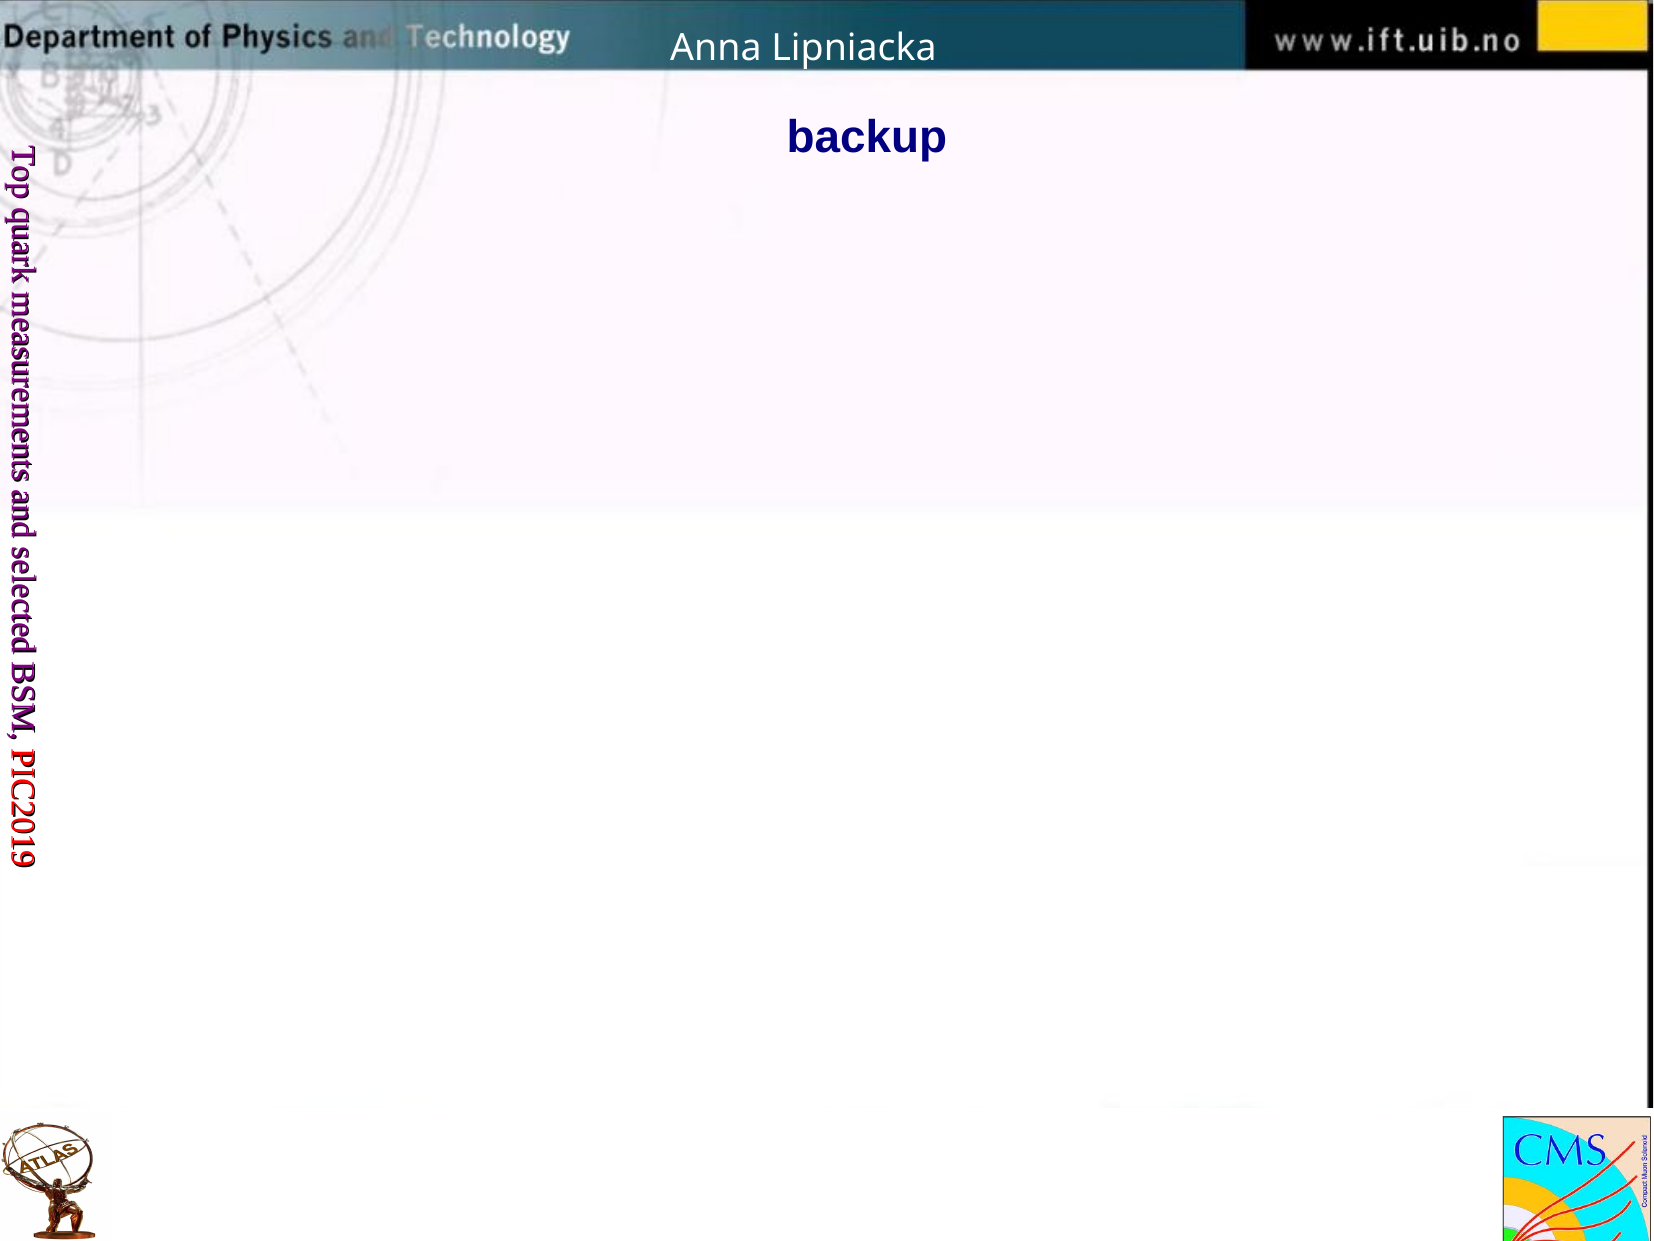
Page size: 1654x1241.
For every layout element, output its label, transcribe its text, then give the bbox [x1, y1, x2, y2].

picture [0, 0, 1654, 1108]
title backup [195, 67, 1539, 207]
picture [0, 1113, 112, 1241]
picture [1502, 1116, 1651, 1241]
